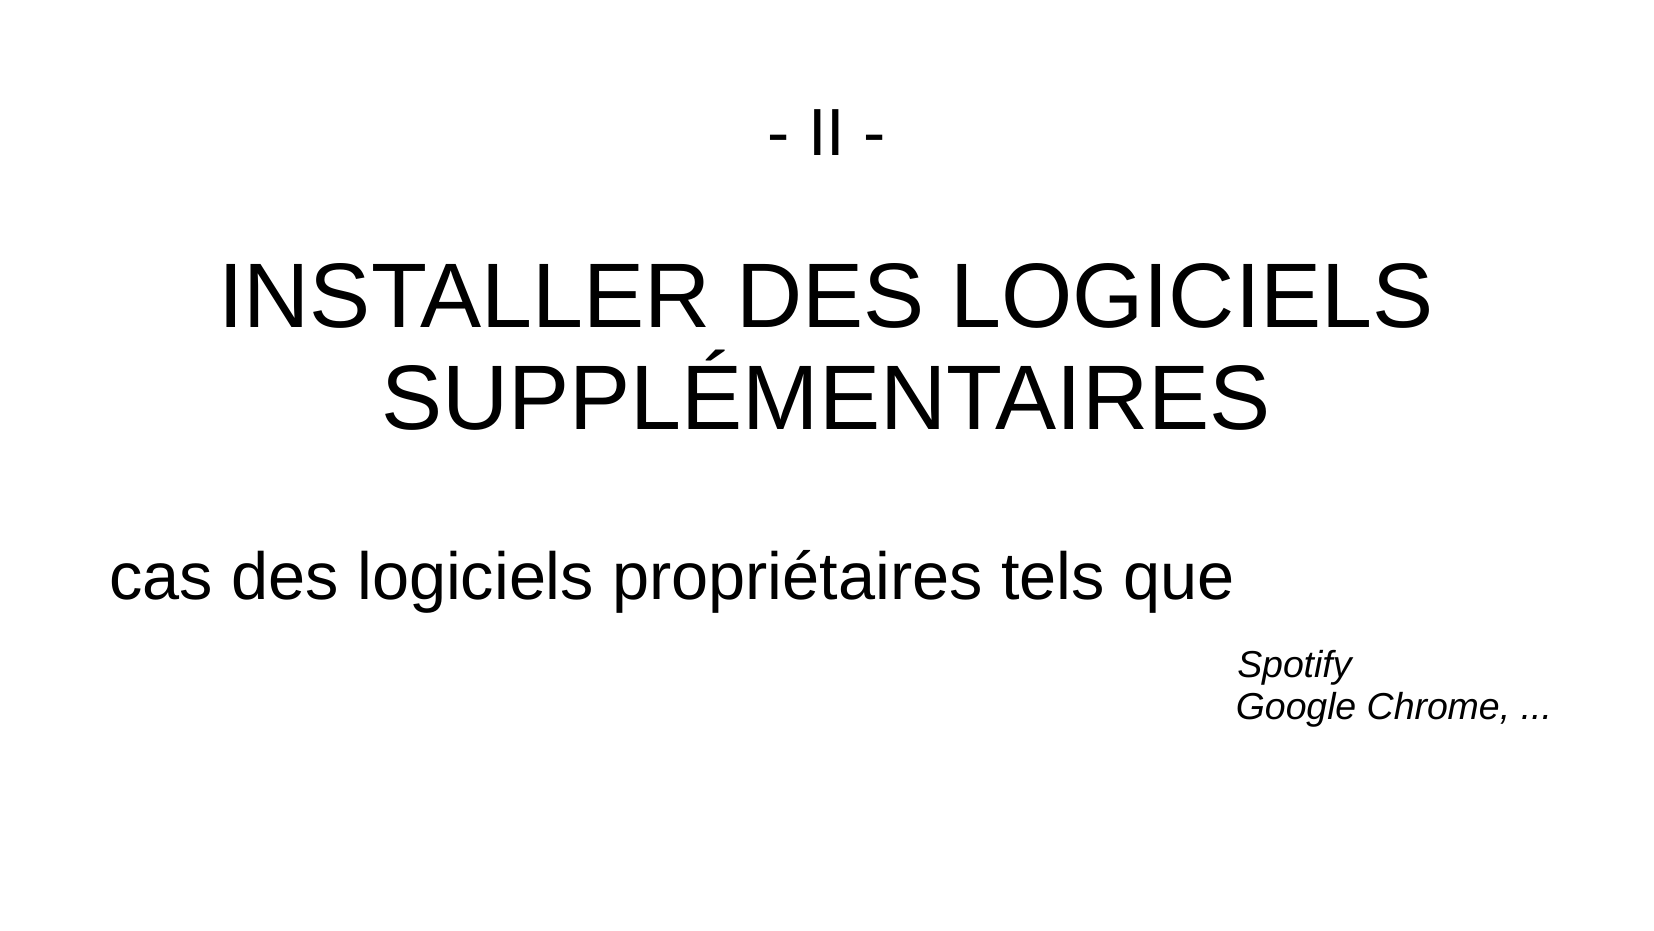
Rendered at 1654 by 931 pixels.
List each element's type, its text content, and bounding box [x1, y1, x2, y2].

title - II - INSTALLER DES LOGICIELS SUPPLÉMENTAIRES [82, 94, 1571, 450]
text_box cas des logiciels propriétaires tels que Spotify Google Chrome, ... [94, 531, 1595, 777]
